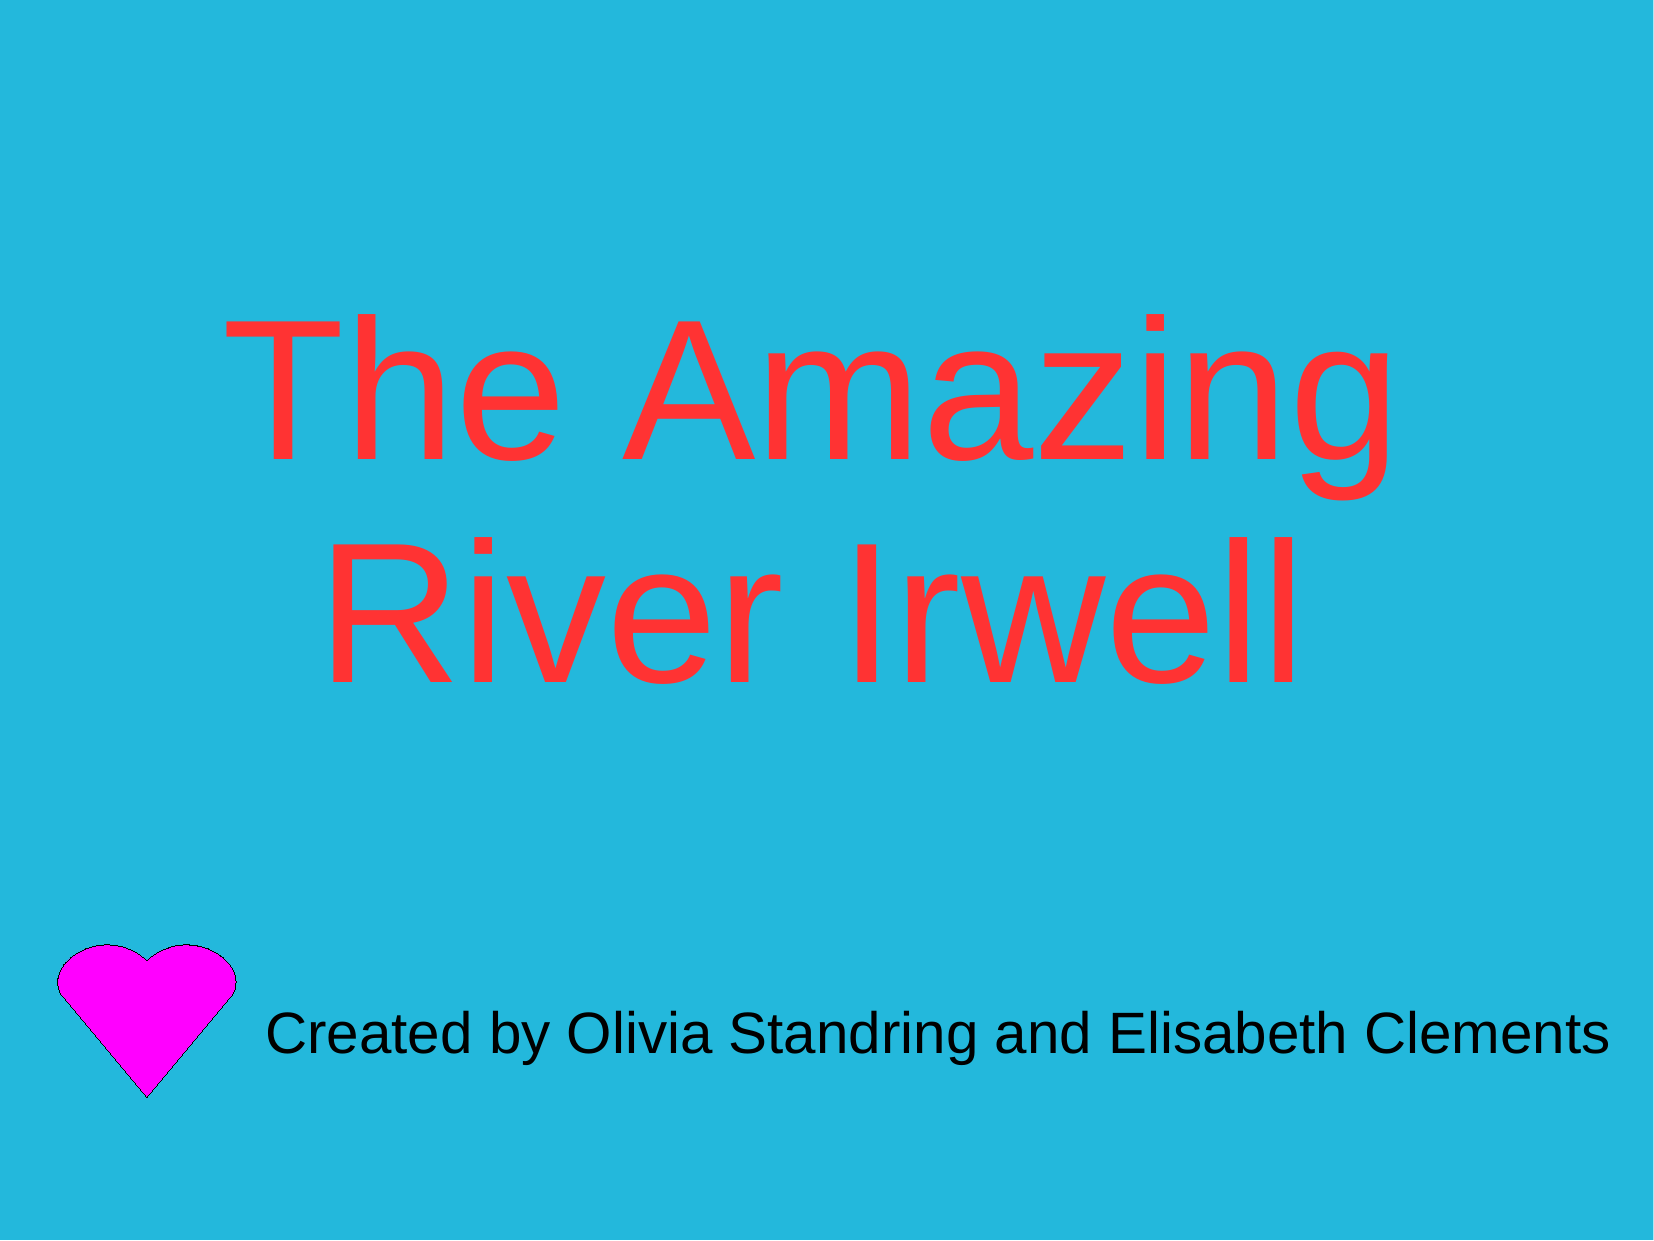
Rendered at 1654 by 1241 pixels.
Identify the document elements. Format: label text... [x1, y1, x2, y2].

text_box [57, 944, 237, 1098]
subtitle Created by Olivia Standring and Elisabeth Clements [177, 561, 1654, 1241]
title The Amazing River Irwell [59, 59, 1565, 945]
